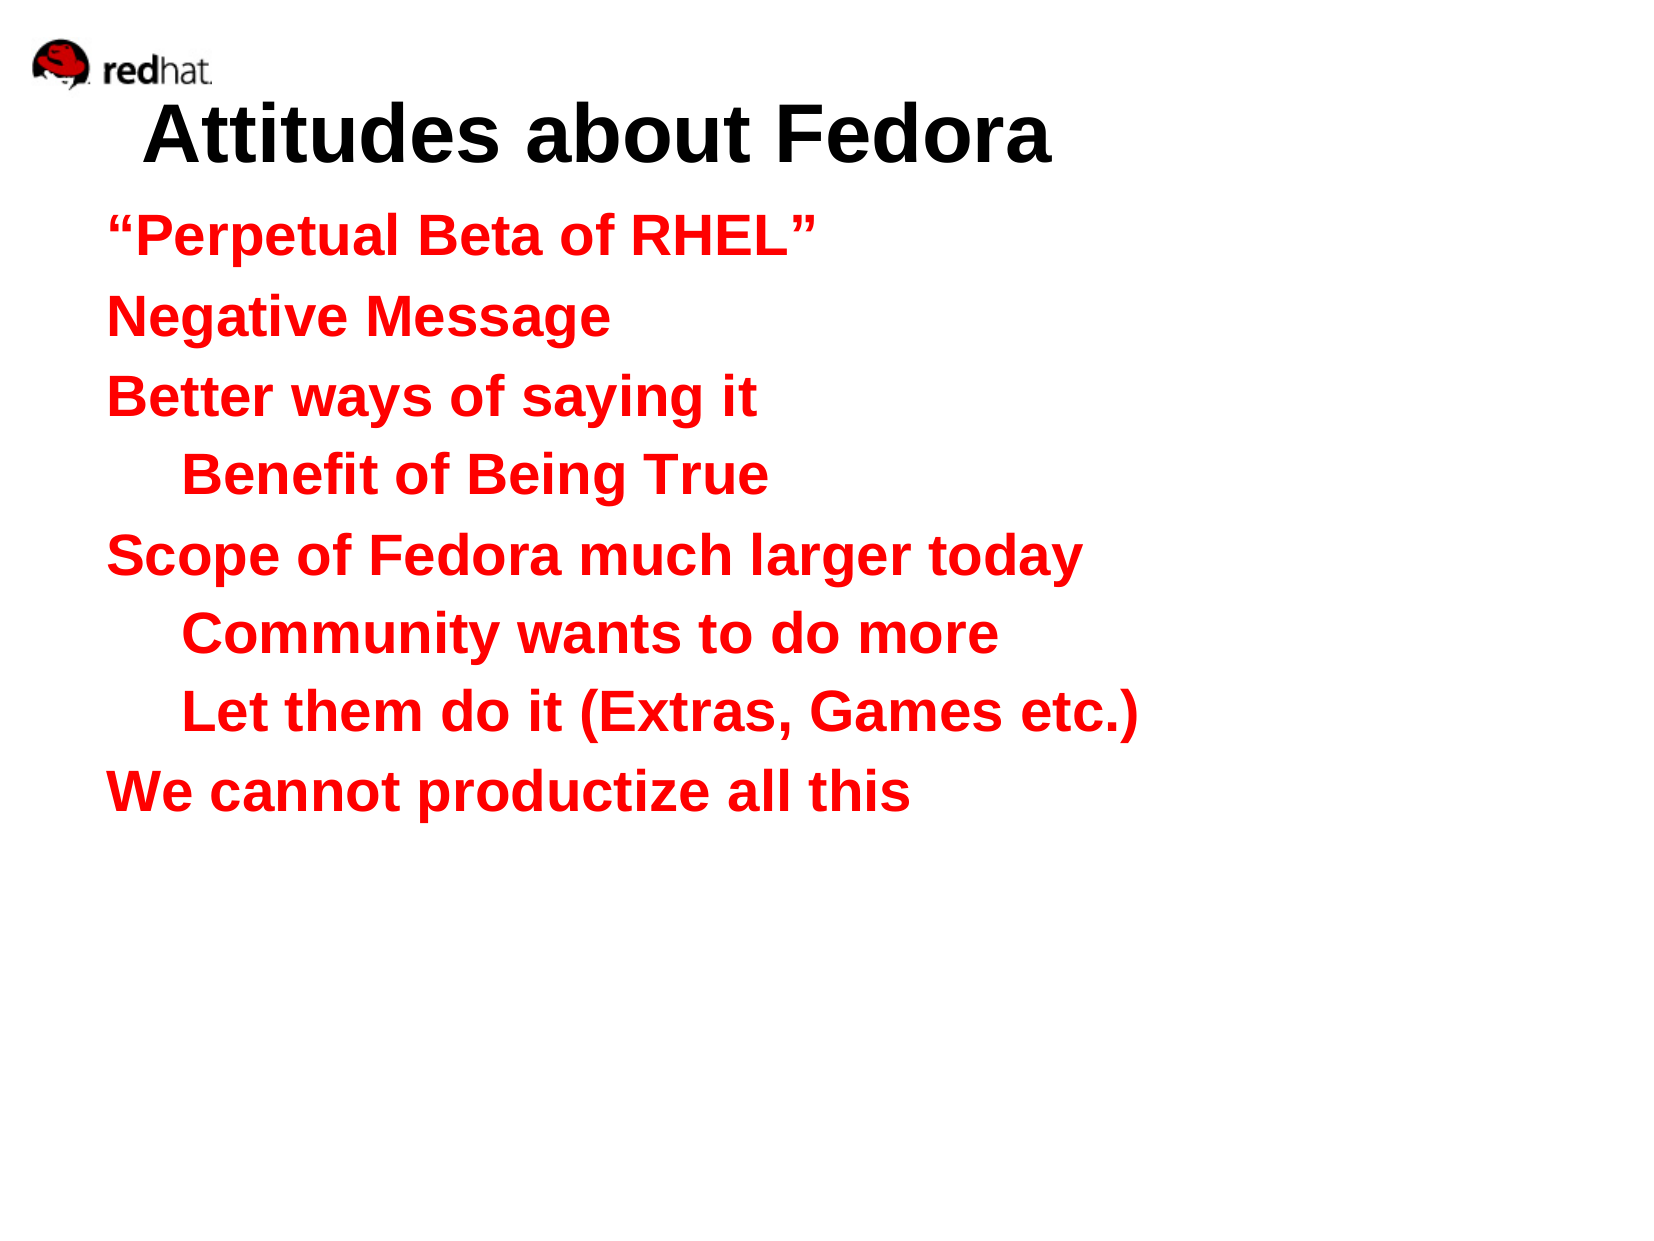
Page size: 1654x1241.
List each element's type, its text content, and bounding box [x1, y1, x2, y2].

title Attitudes about Fedora [141, 70, 1547, 197]
list “Perpetual Beta of RHEL” Negative Message Better ways of saying it Benefit of Being True Scope of Fedora much larger today Community wants to do more Let them do it (Extras, Games etc.) We cannot productize all this [106, 203, 1511, 1071]
picture [31, 37, 212, 98]
